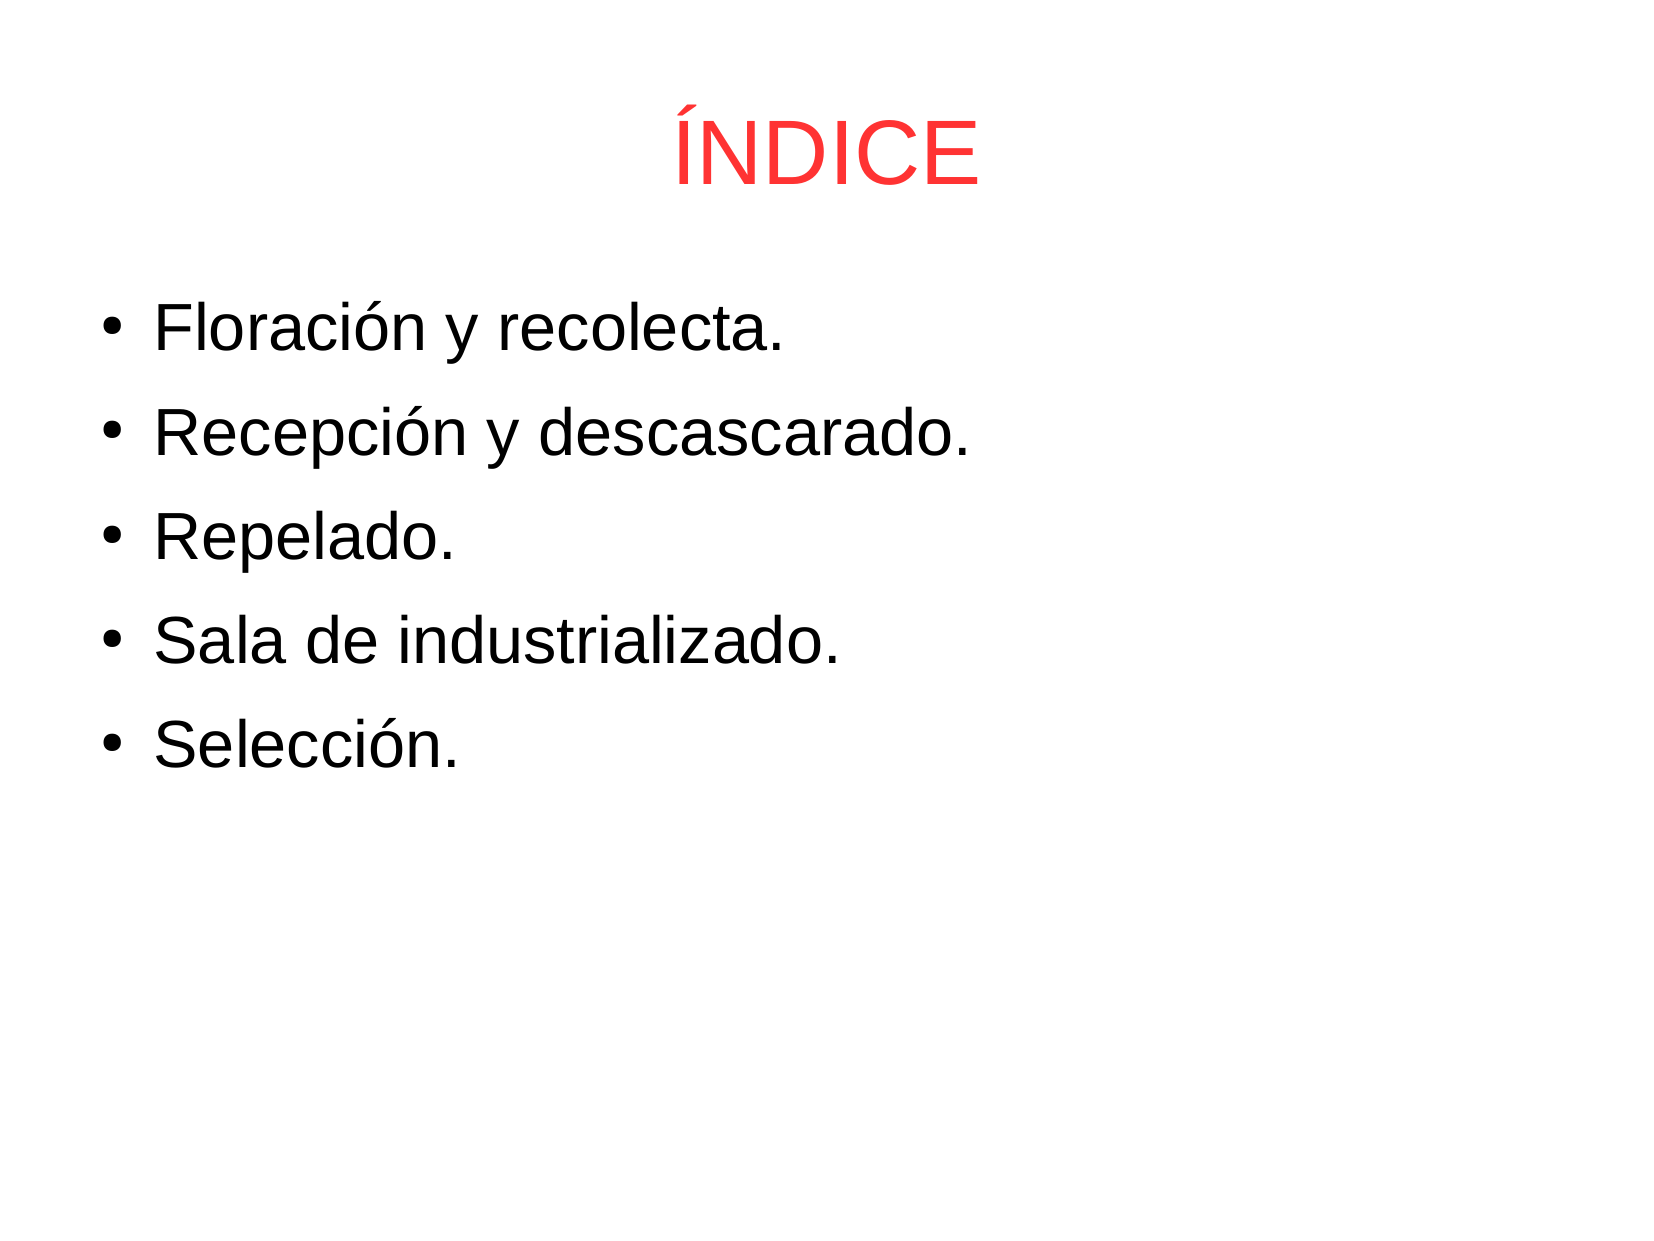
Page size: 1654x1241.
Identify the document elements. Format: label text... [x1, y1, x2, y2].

title ÍNDICE [82, 49, 1571, 257]
list Floración y recolecta. Recepción y descascarado. Repelado. Sala de industrializado. Selección. [82, 290, 1571, 1010]
